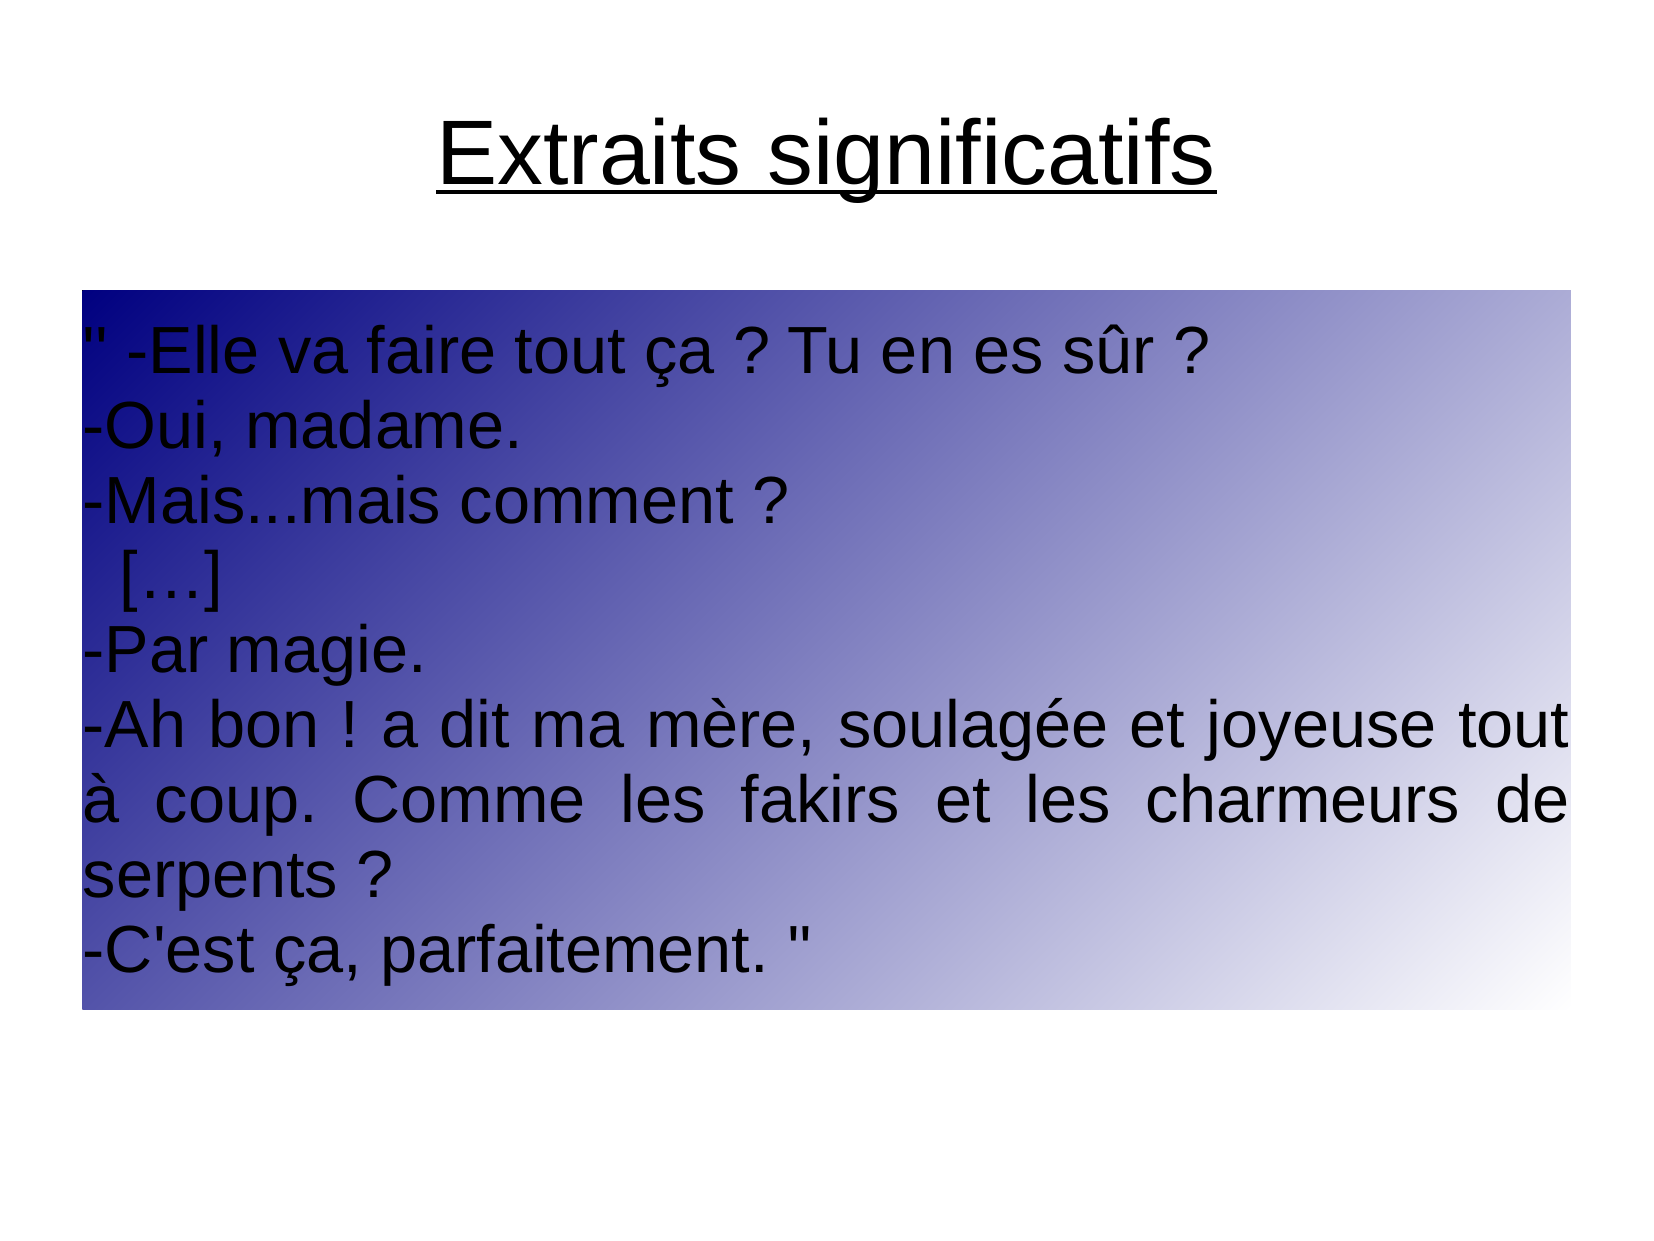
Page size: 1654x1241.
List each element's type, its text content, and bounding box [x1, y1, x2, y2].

title Extraits significatifs [82, 49, 1571, 257]
subtitle '' -Elle va faire tout ça ? Tu en es sûr ? -Oui, madame. -Mais...mais comment ? […] -Par magie. -Ah bon ! a dit ma mère, soulagée et joyeuse tout à coup. Comme les fakirs et les charmeurs de serpents ? -C'est ça, parfaitement. '' [82, 290, 1571, 1010]
